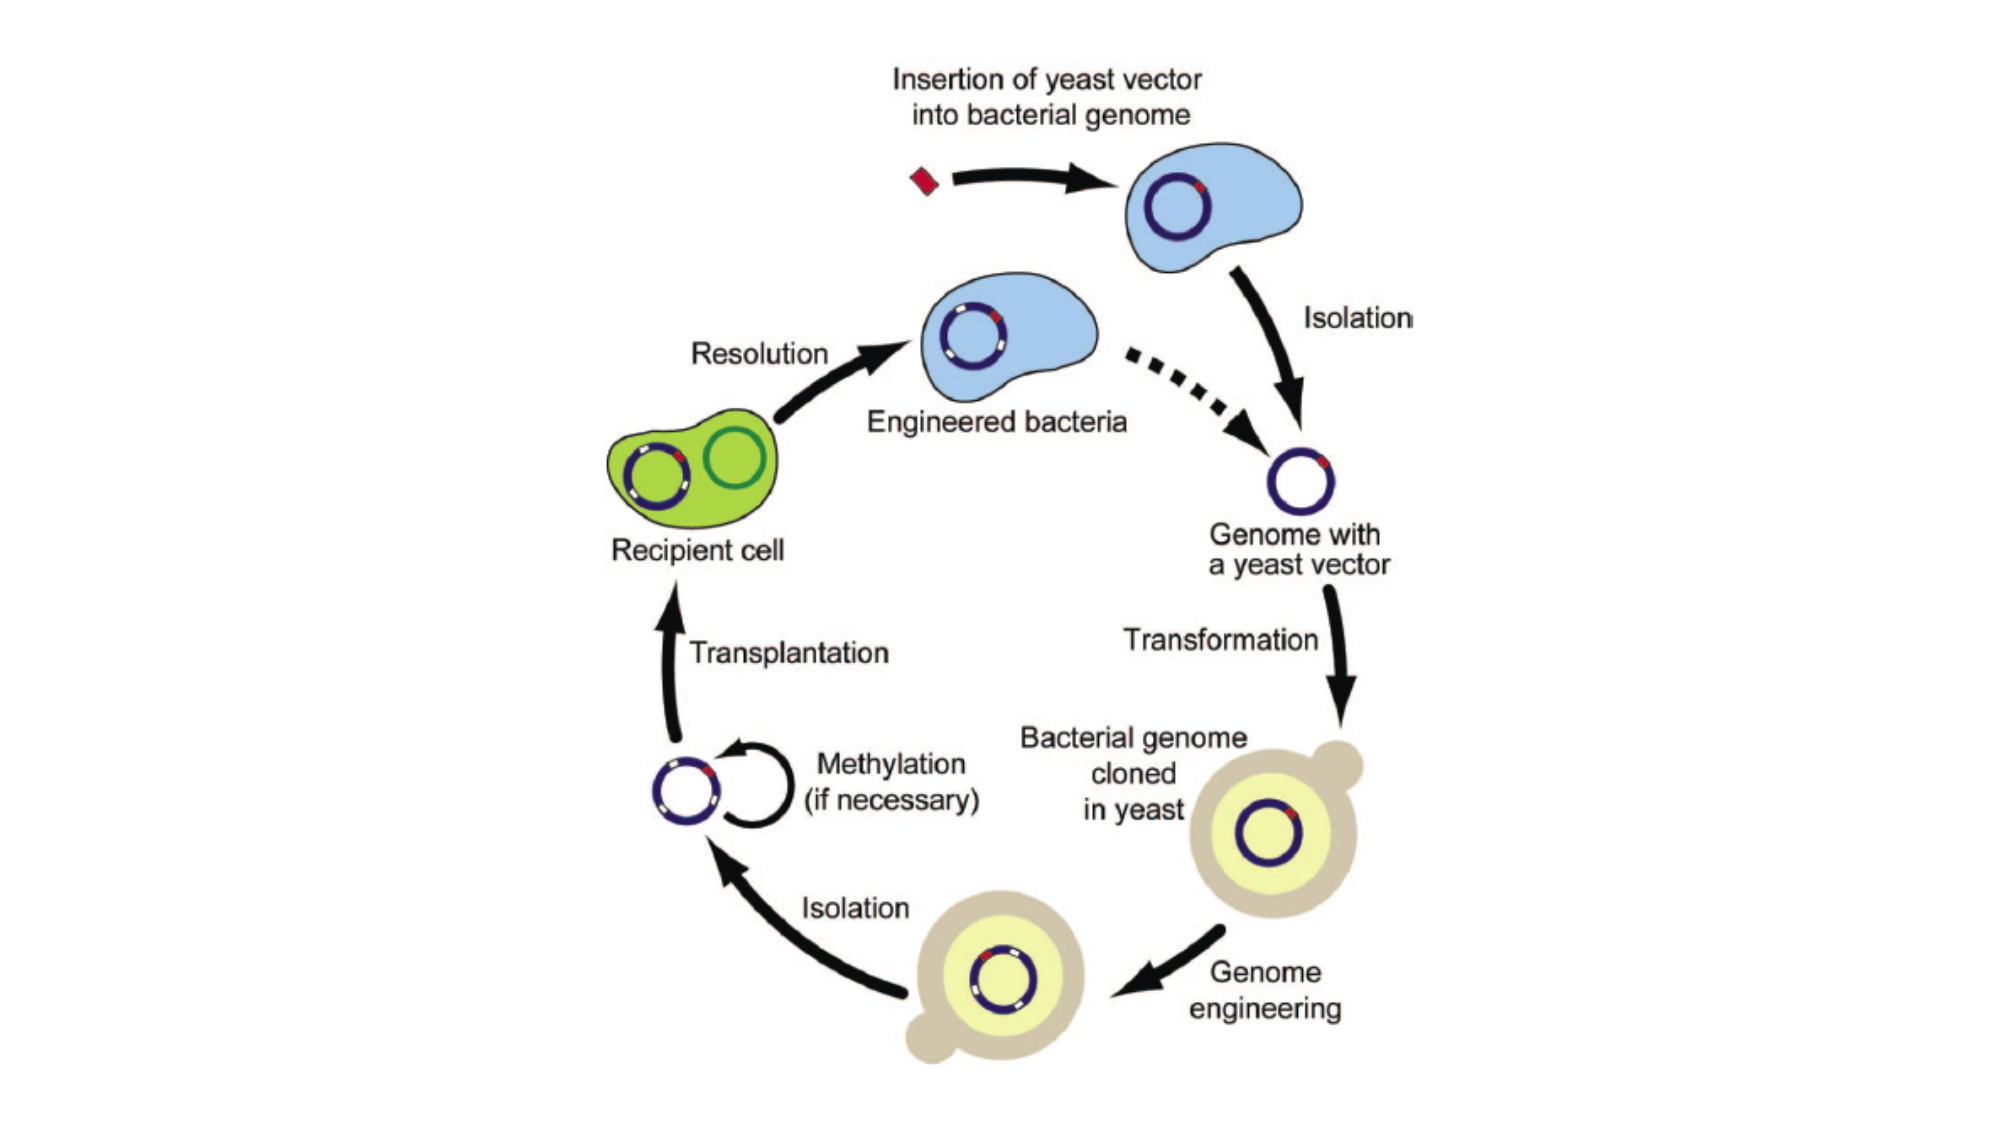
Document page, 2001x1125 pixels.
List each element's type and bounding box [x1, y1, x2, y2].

picture [570, 26, 1430, 1100]
